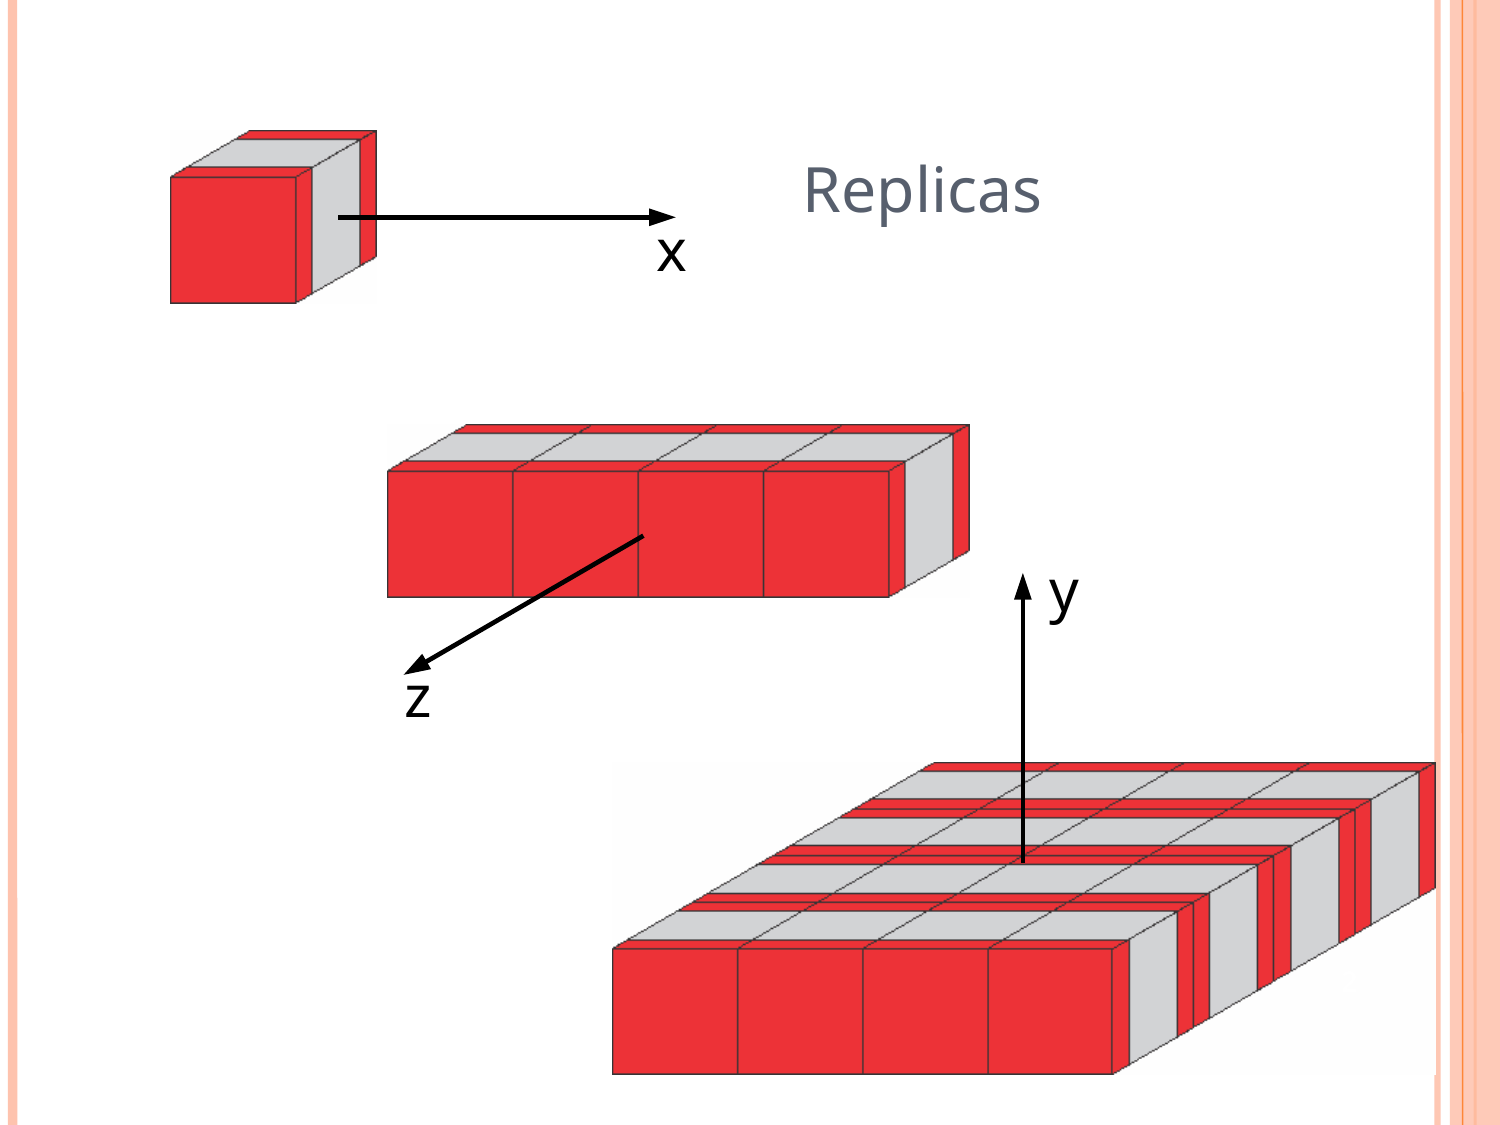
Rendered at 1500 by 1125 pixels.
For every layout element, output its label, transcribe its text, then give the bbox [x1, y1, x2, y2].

title Replicas [787, 45, 1426, 233]
text_box x [641, 205, 746, 291]
text_box <number> [1299, 940, 1400, 1027]
picture [612, 762, 1436, 1076]
text_box z [389, 651, 493, 737]
picture [387, 424, 970, 598]
picture [170, 130, 377, 304]
text_box y [1034, 546, 1139, 632]
